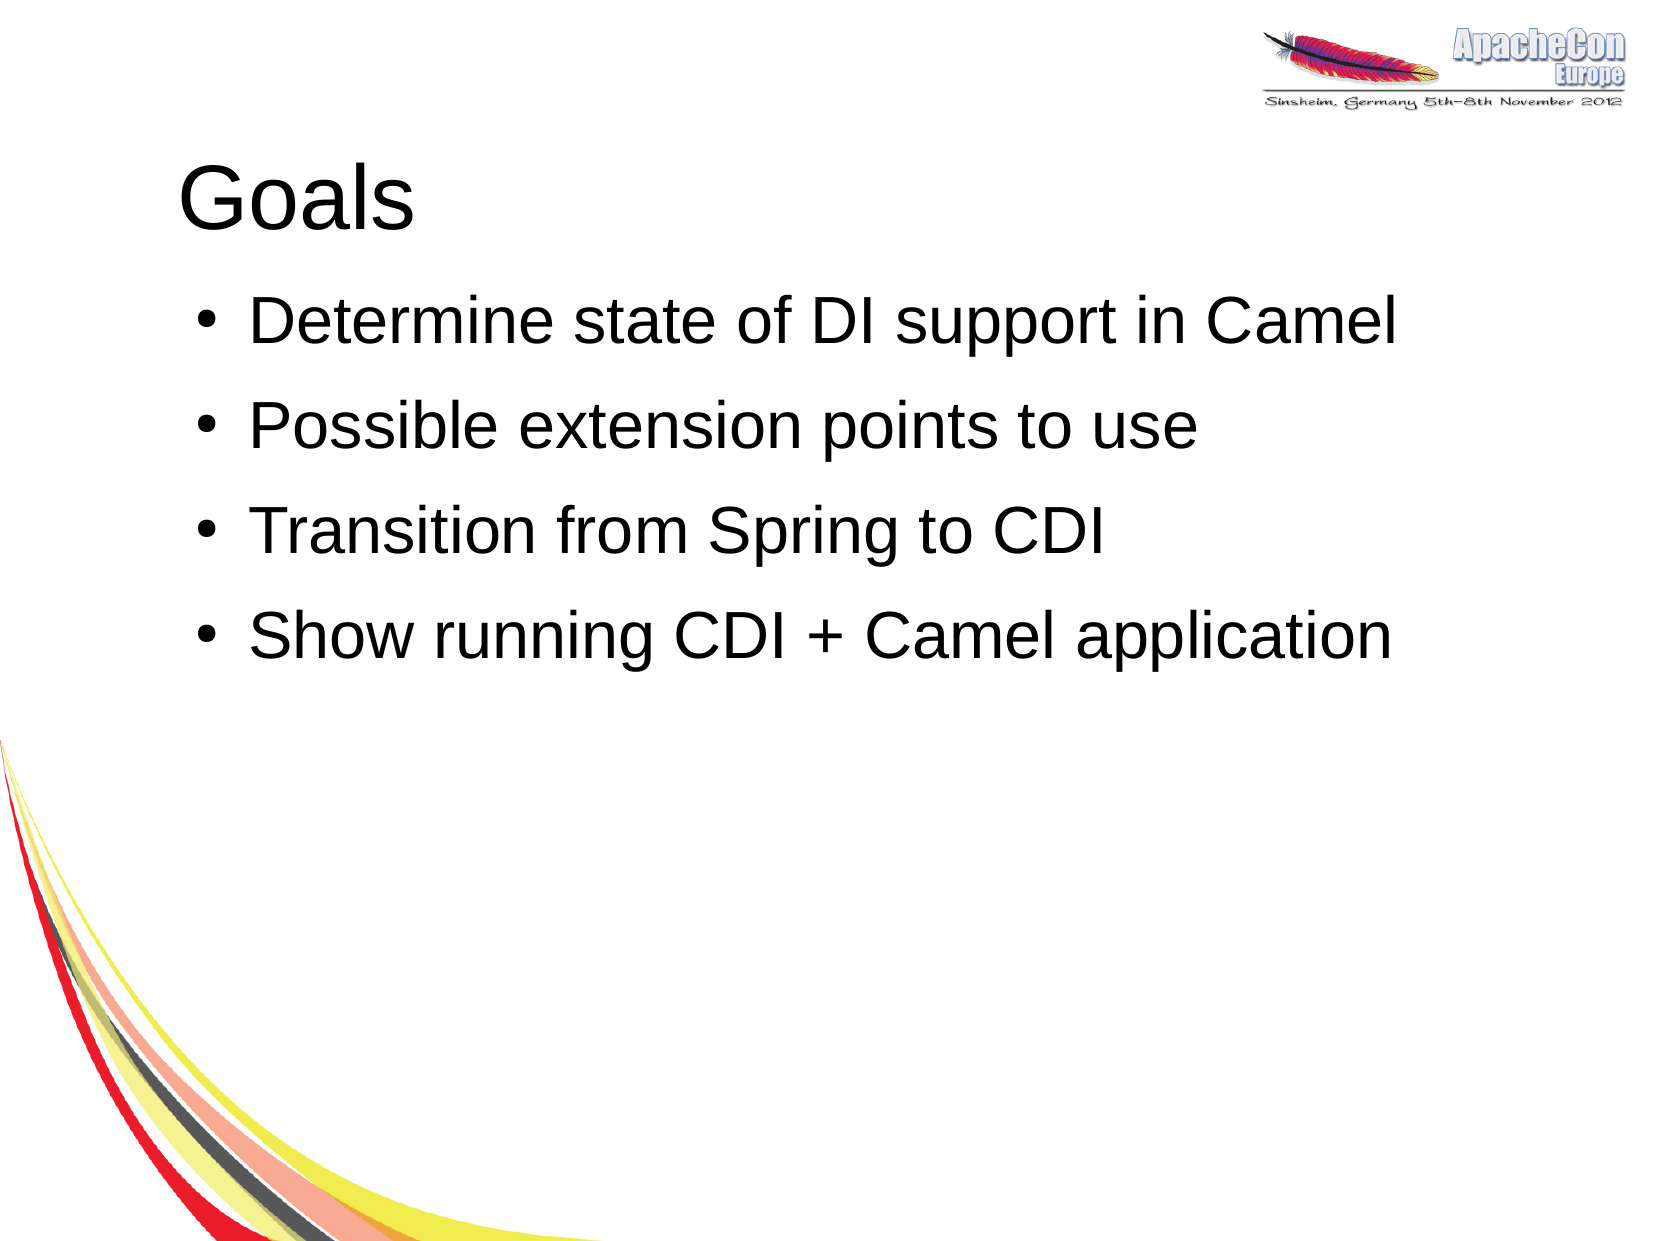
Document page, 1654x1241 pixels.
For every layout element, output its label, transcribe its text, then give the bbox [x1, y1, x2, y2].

picture [0, 0, 1654, 1241]
title Goals [177, 146, 1536, 250]
list Determine state of DI support in Camel Possible extension points to use Transition from Spring to CDI Show running CDI + Camel application [177, 283, 1536, 990]
